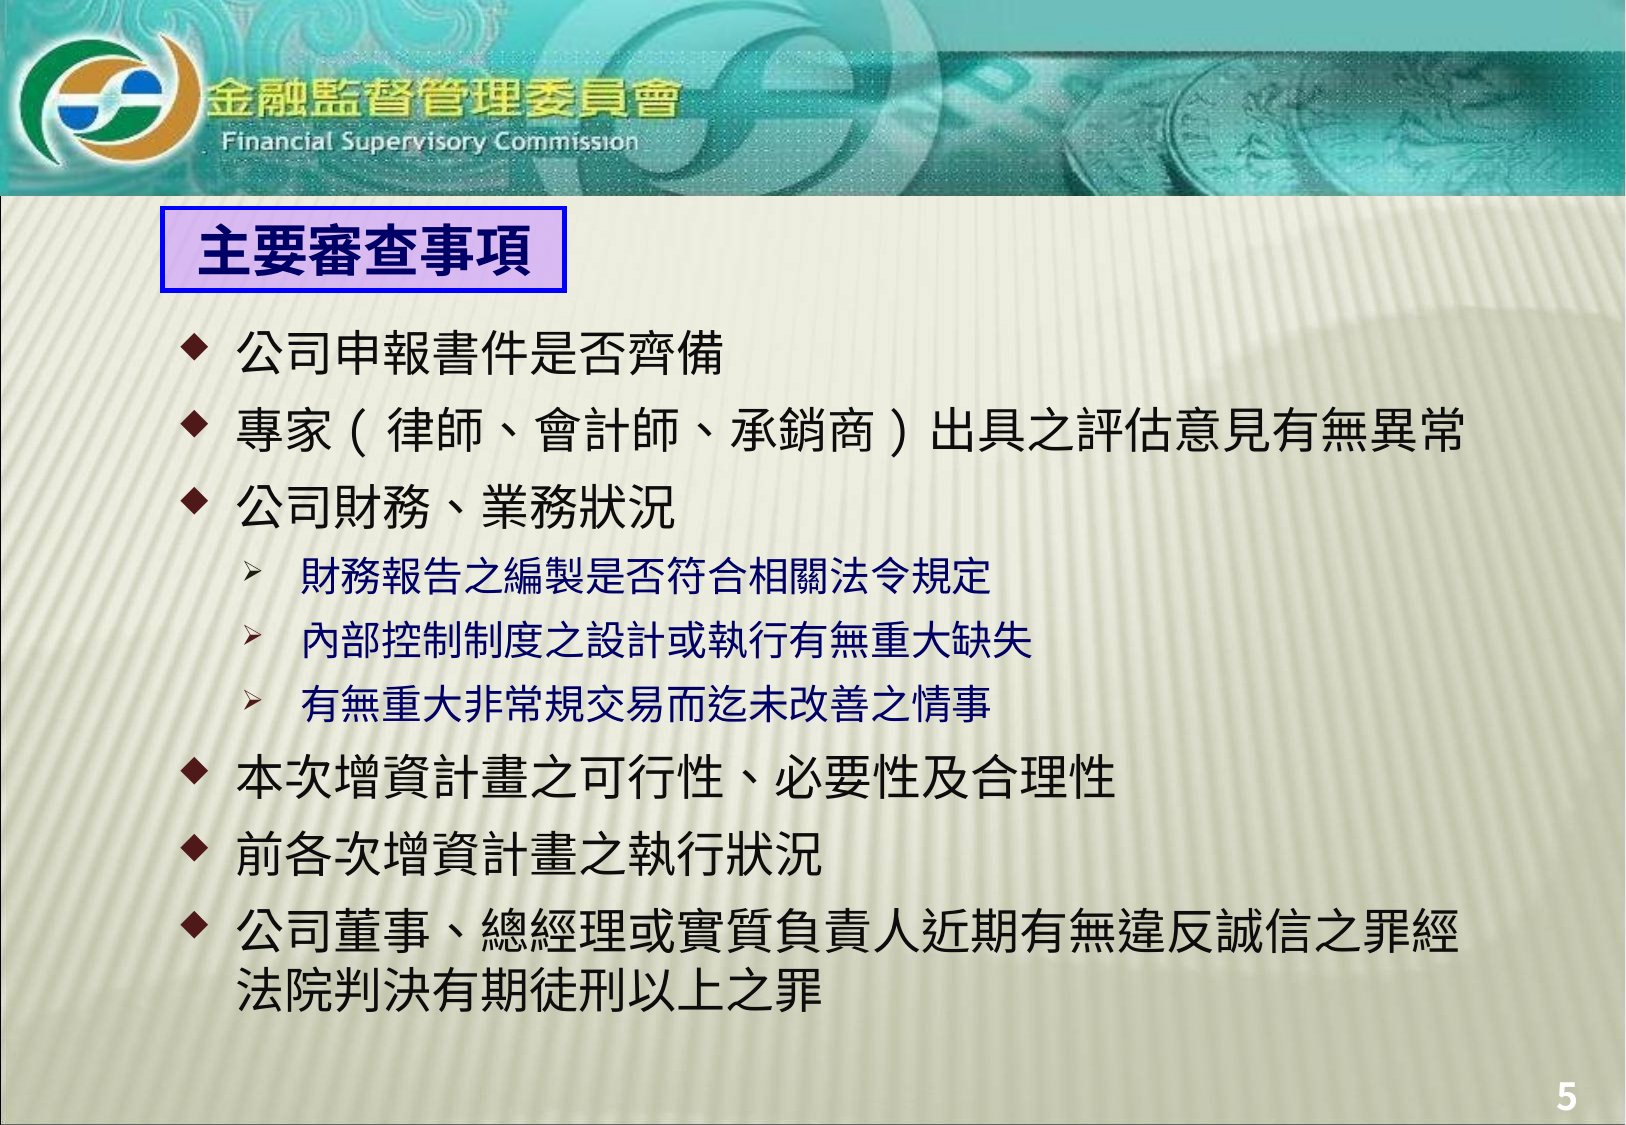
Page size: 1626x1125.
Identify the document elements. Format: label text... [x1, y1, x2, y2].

text_box 主要審查事項 [162, 208, 565, 291]
text_box 公司申報書件是否齊備 專家(律師、會計師、承銷商)出具之評估意見有無異常 公司財務、業務狀況 財務報告之編製是否符合相關法令規定 內部控制制度之設計或執行有無重大缺失 有無重大非常規交易而迄未改善之情事 本次增資計畫之可行性、必要性及合理性 前各次增資計畫之執行狀況 公司董事、總經理或實質負責人近期有無違反誠信之罪經法院判決有期徒刑以上之罪 [162, 314, 1486, 1077]
picture [0, 0, 1626, 1125]
